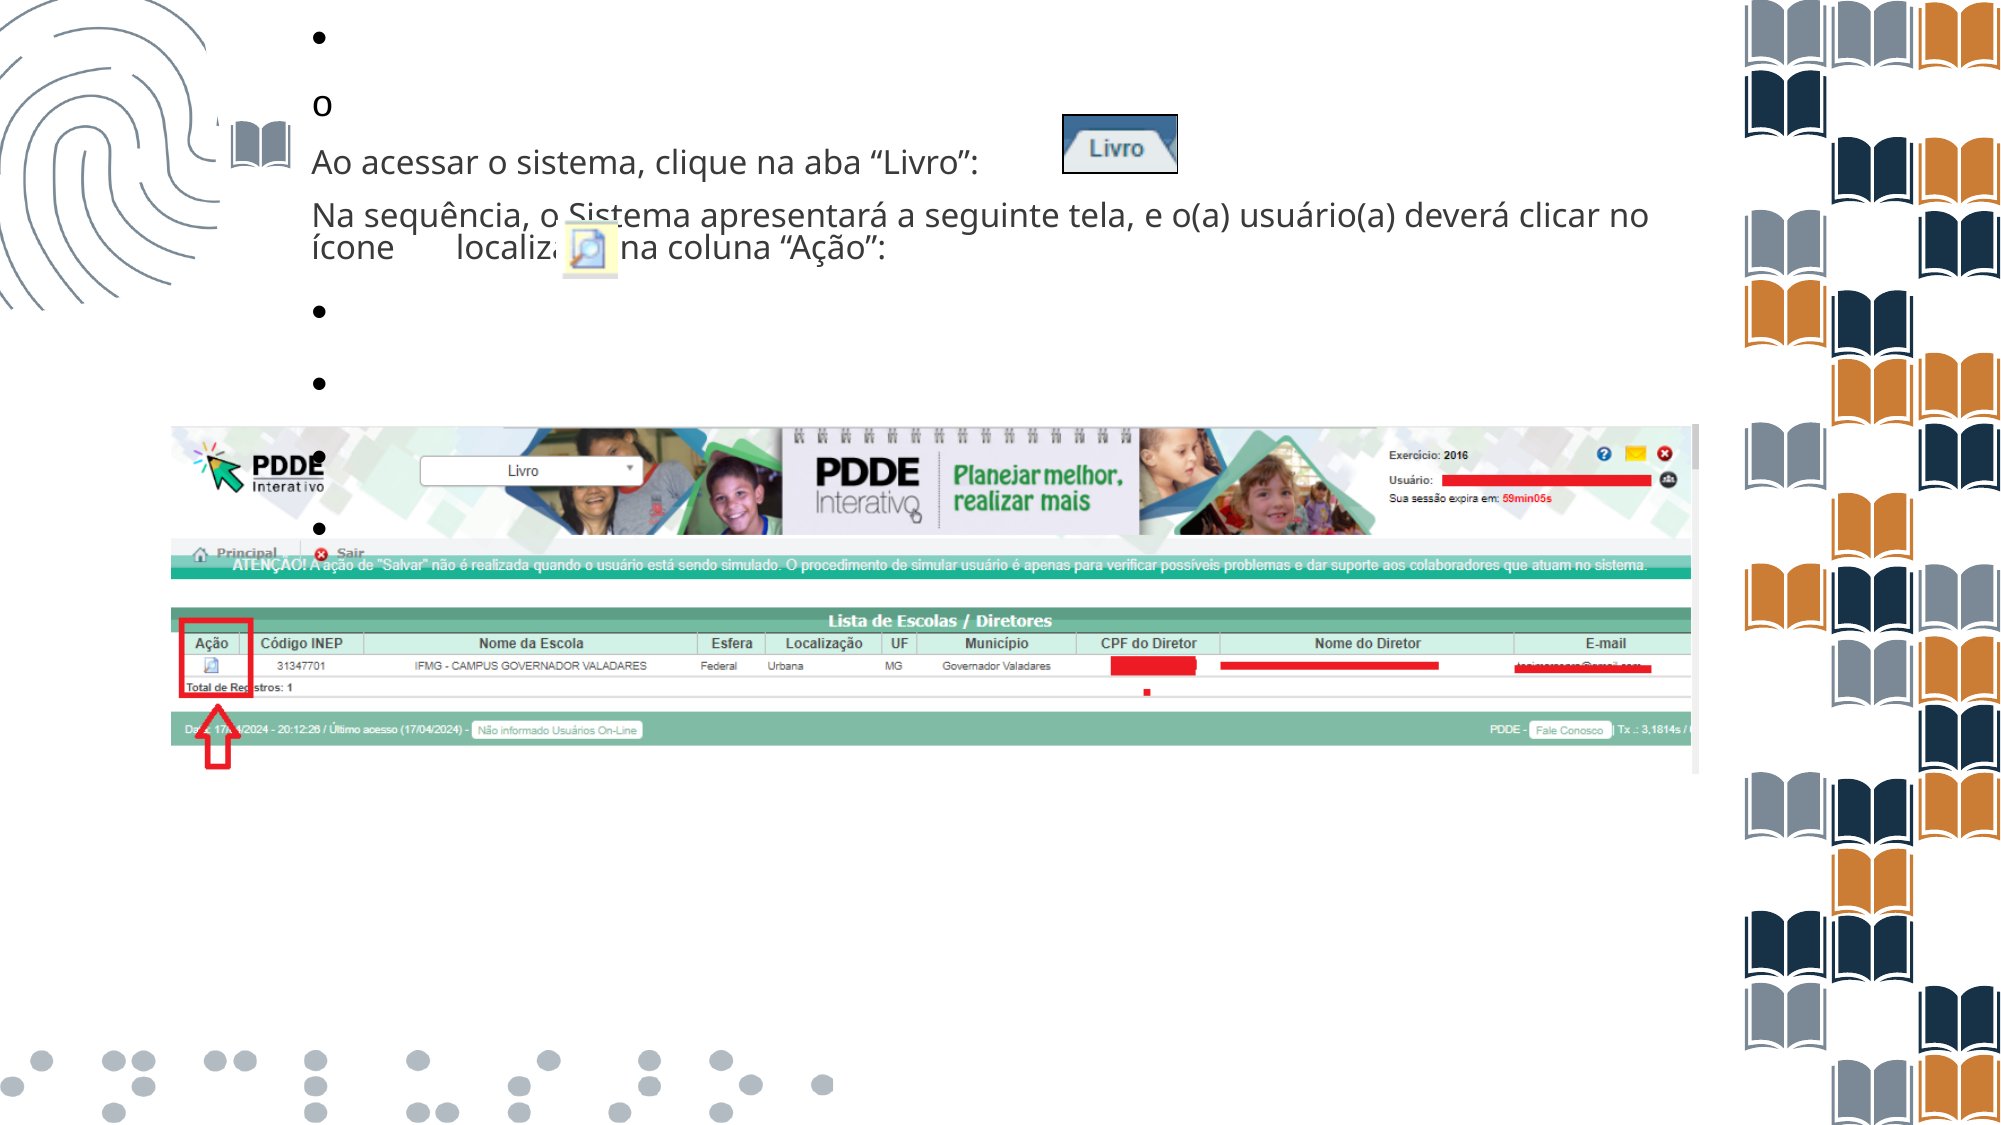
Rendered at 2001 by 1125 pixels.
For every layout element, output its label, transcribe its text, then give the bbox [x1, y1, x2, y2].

picture [1063, 115, 1177, 173]
text_box [1918, 134, 2000, 206]
text_box [0, 1050, 834, 1123]
text_box [1918, 349, 2000, 492]
text_box [1744, 769, 1827, 840]
text_box [1831, 0, 1914, 69]
text_box [230, 118, 291, 169]
text_box [1918, 561, 2000, 841]
text_box [1831, 489, 1914, 561]
text_box [1744, 419, 1827, 491]
text_box [1831, 775, 1914, 984]
text_box Ao acessar o sistema, clique na aba “Livro”: Na sequência, o Sistema apresentará a seguinte tela, e o(a) usuário(a) deverá clicar no ícone localizado na coluna “Ação”: [296, 2, 1740, 277]
text_box [1744, 0, 1827, 139]
text_box [1918, 207, 2000, 279]
text_box [1831, 1056, 1914, 1125]
text_box [1831, 563, 1914, 635]
text_box [1831, 287, 1914, 427]
picture [556, 220, 618, 279]
picture [171, 424, 1699, 774]
text_box [1744, 206, 1827, 348]
text_box [1831, 636, 1914, 708]
text_box [1918, 0, 2000, 71]
text_box [1918, 982, 2000, 1123]
text_box [0, 0, 246, 318]
text_box [1744, 560, 1827, 632]
text_box [1744, 907, 1827, 1051]
text_box [1831, 133, 1914, 205]
